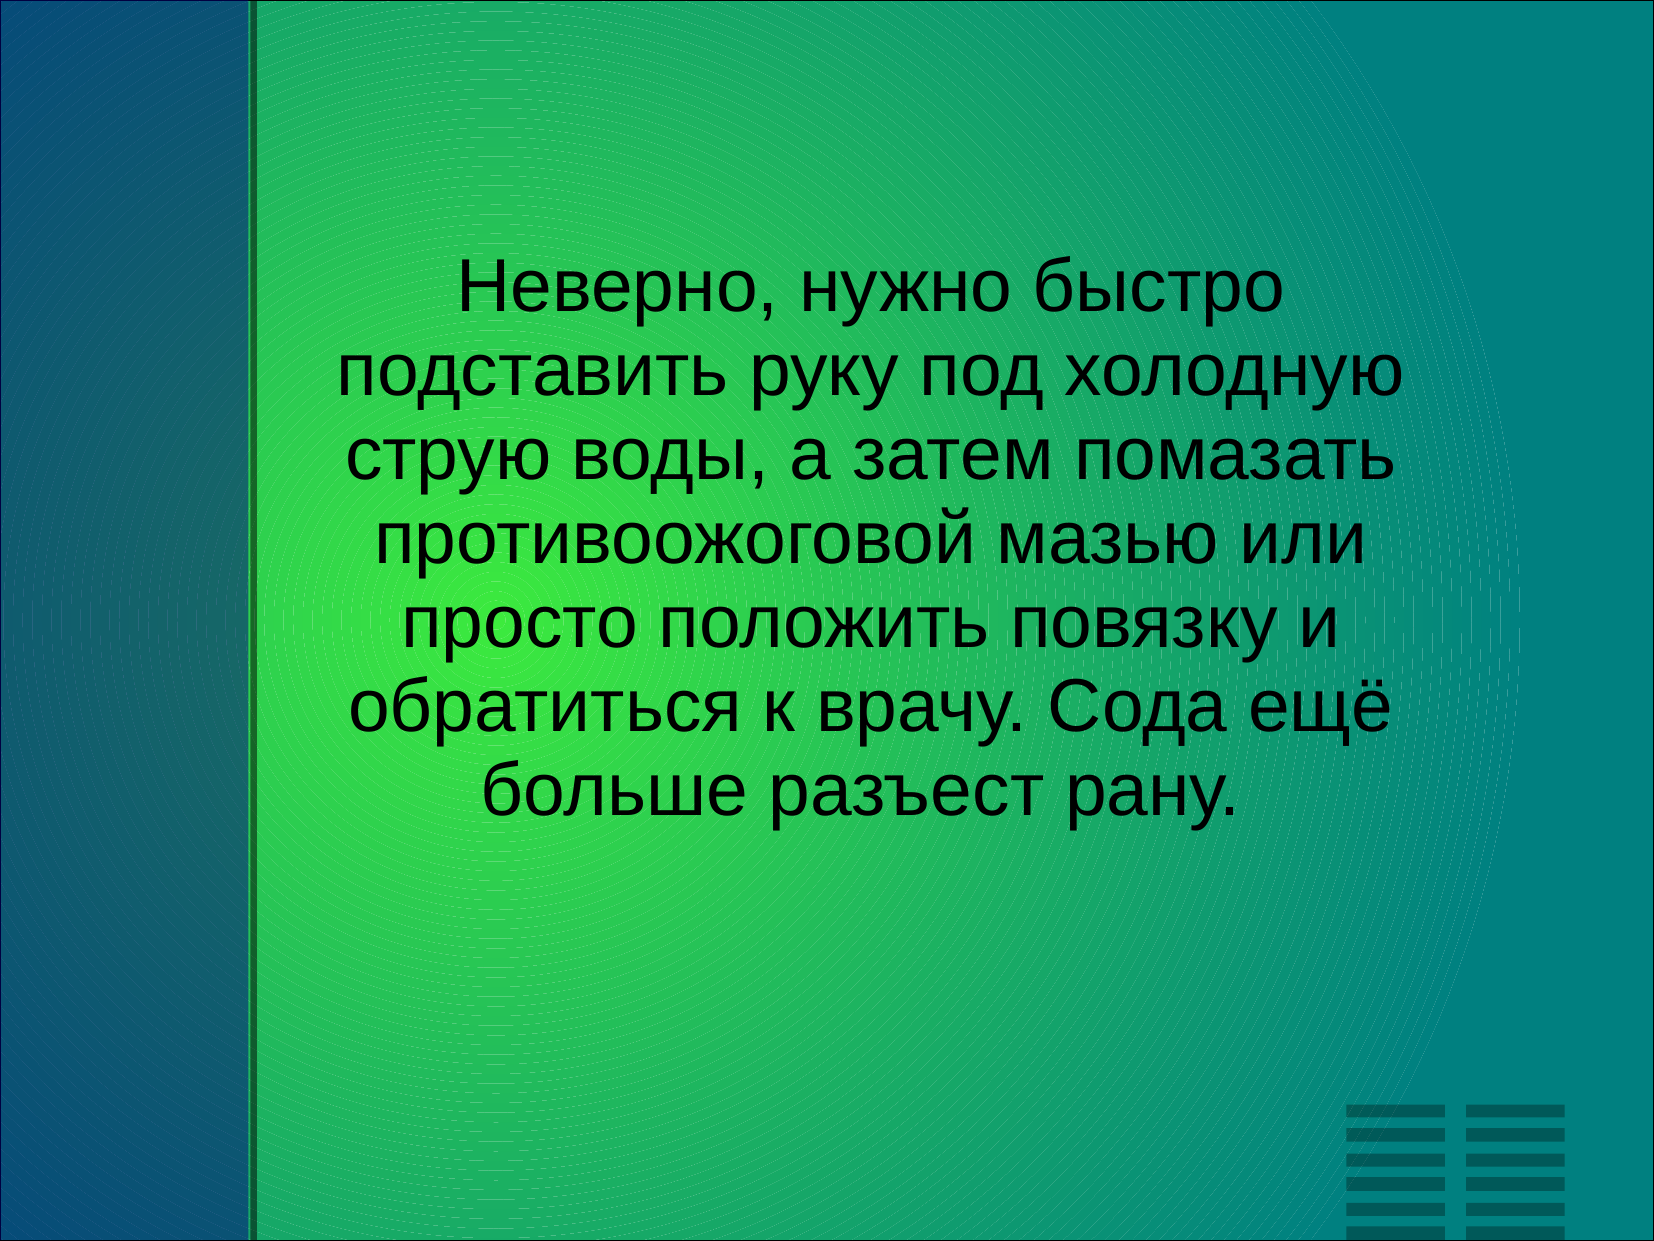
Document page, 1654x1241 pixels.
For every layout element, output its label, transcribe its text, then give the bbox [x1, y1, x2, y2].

text_box Неверно, нужно быстро подставить руку под холодную струю воды, а затем помазать противоожоговой мазью или просто положить повязку и обратиться к врачу. Сода ещё больше разъест рану. [265, 236, 1477, 1034]
